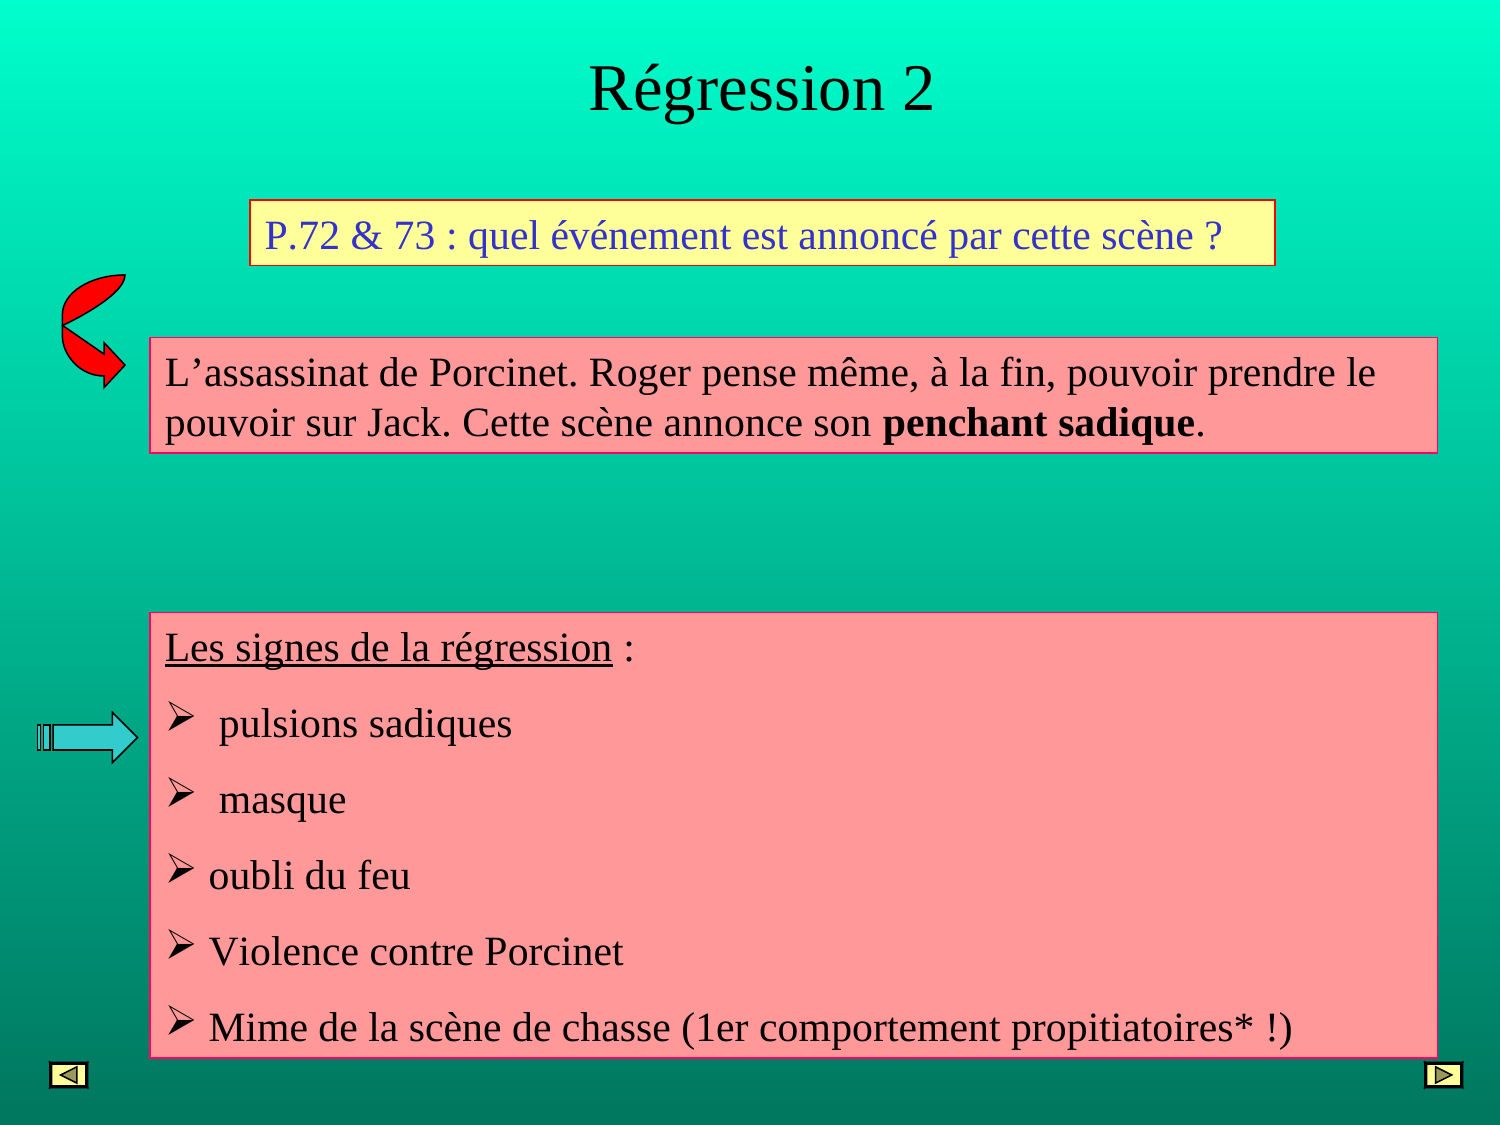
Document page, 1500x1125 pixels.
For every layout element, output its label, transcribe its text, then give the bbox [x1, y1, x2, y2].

text_box [54, 714, 137, 761]
text_box Les signes de la régression : pulsions sadiques masque oubli du feu Violence contre Porcinet Mime de la scène de chasse (1er comportement propitiatoires* !) [150, 612, 1438, 1058]
text_box [1427, 1063, 1462, 1087]
text_box [52, 1063, 87, 1087]
text_box [63, 275, 124, 324]
text_box P.72 & 73 : quel événement est annoncé par cette scène ? [249, 200, 1276, 266]
text_box [44, 725, 50, 750]
title Régression 2 [62, 37, 1463, 138]
text_box L’assassinat de Porcinet. Roger pense même, à la fin, pouvoir prendre le pouvoir sur Jack. Cette scène annonce son penchant sadique. [150, 337, 1438, 453]
text_box [63, 327, 124, 385]
